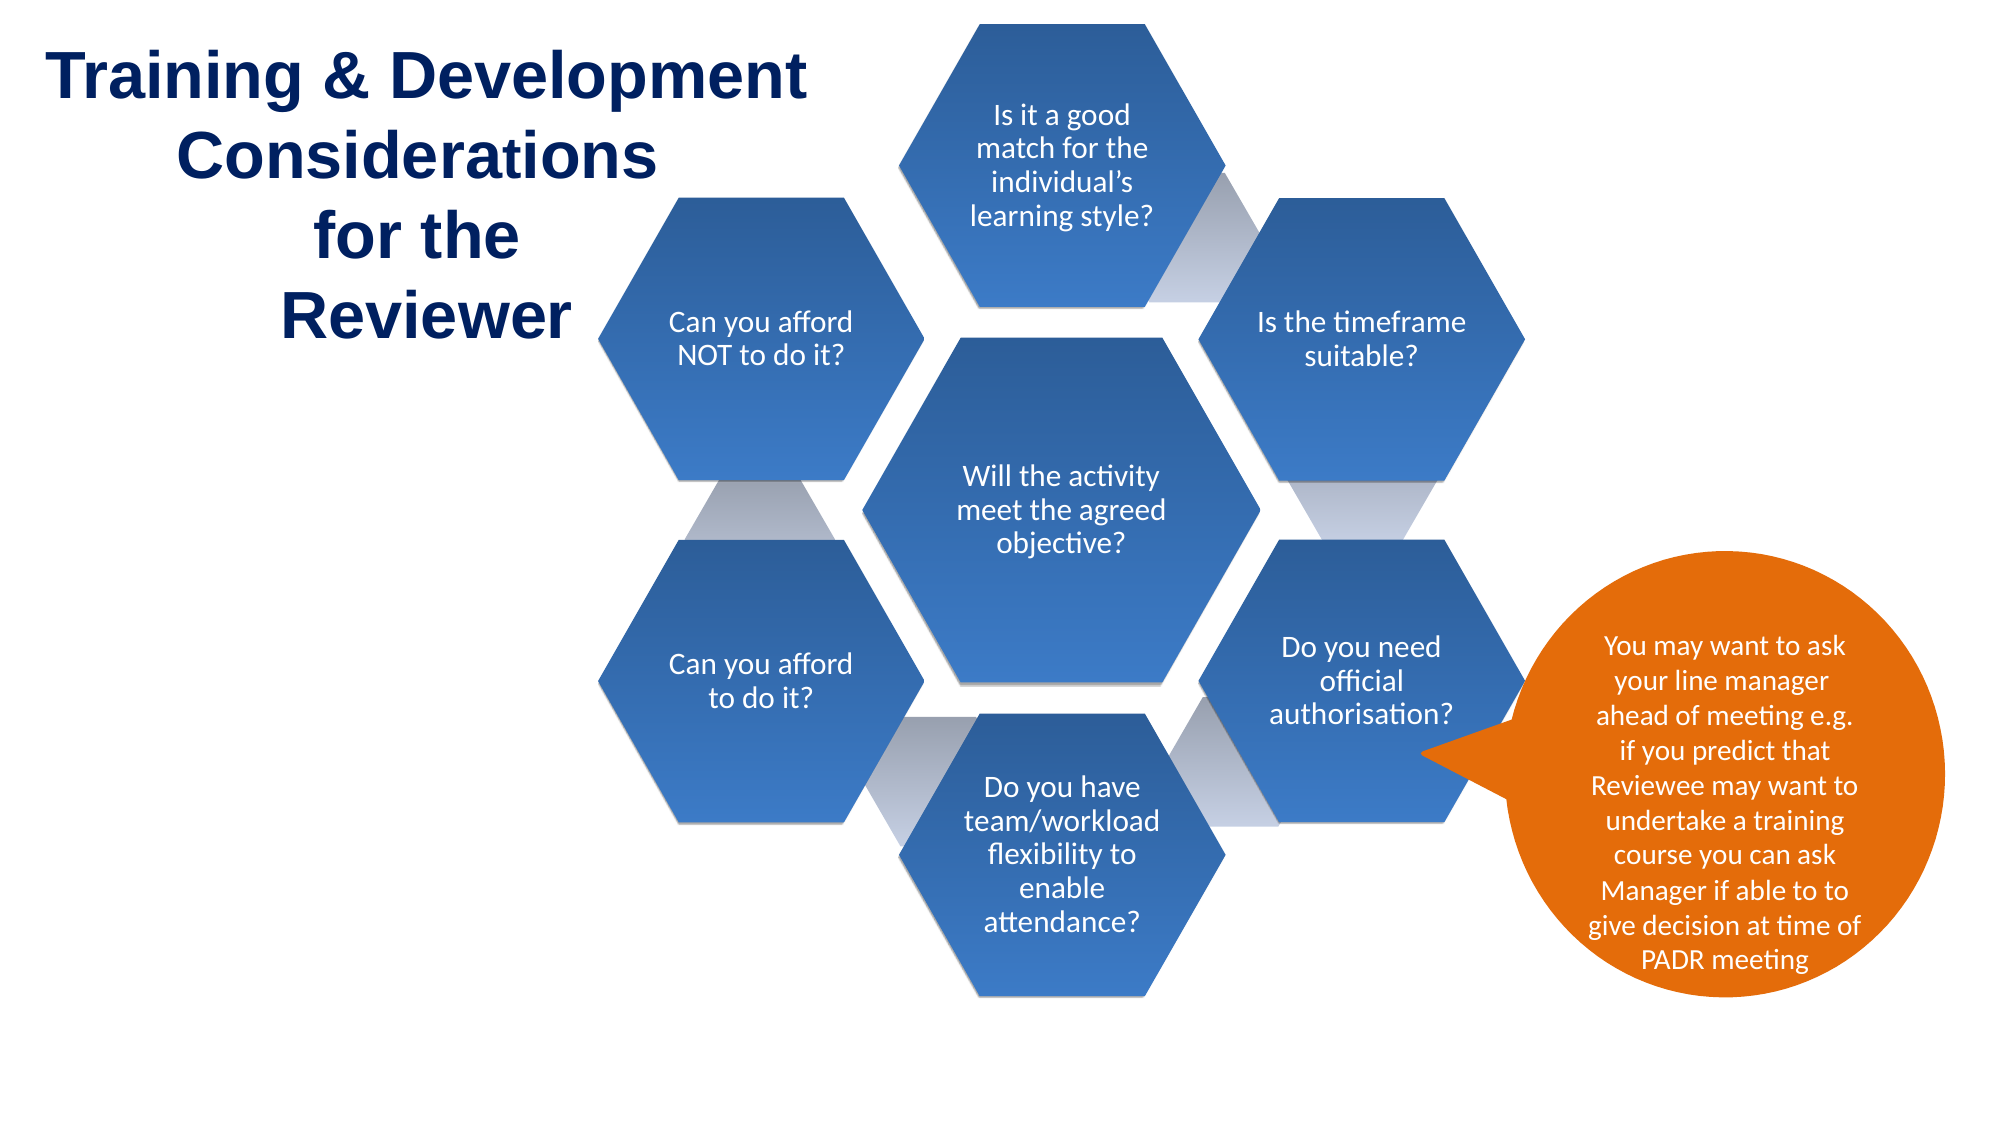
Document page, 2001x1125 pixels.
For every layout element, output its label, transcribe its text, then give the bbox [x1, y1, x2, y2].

text_box Can you afford NOT to do it? [598, 212, 925, 481]
text_box You may want to ask your line manager ahead of meeting e.g. if you predict that Reviewee may want to undertake a training course you can ask Manager if able to to give decision at time of PADR meeting [1422, 553, 1943, 996]
text_box Is it a good match for the individual’s learning style? [898, 24, 1226, 307]
title Training & Development Considerations for the Reviewer [0, 24, 865, 212]
text_box Do you have team/workload flexibility to enable attendance? [898, 713, 1226, 997]
text_box Is the timeframe suitable? [1198, 198, 1526, 481]
text_box Do you need official authorisation? [1198, 539, 1526, 823]
text_box Can you afford to do it? [598, 539, 925, 823]
text_box [404, 24, 1719, 996]
text_box [1501, 682, 1526, 725]
text_box Will the activity meet the agreed objective? [862, 337, 1261, 683]
